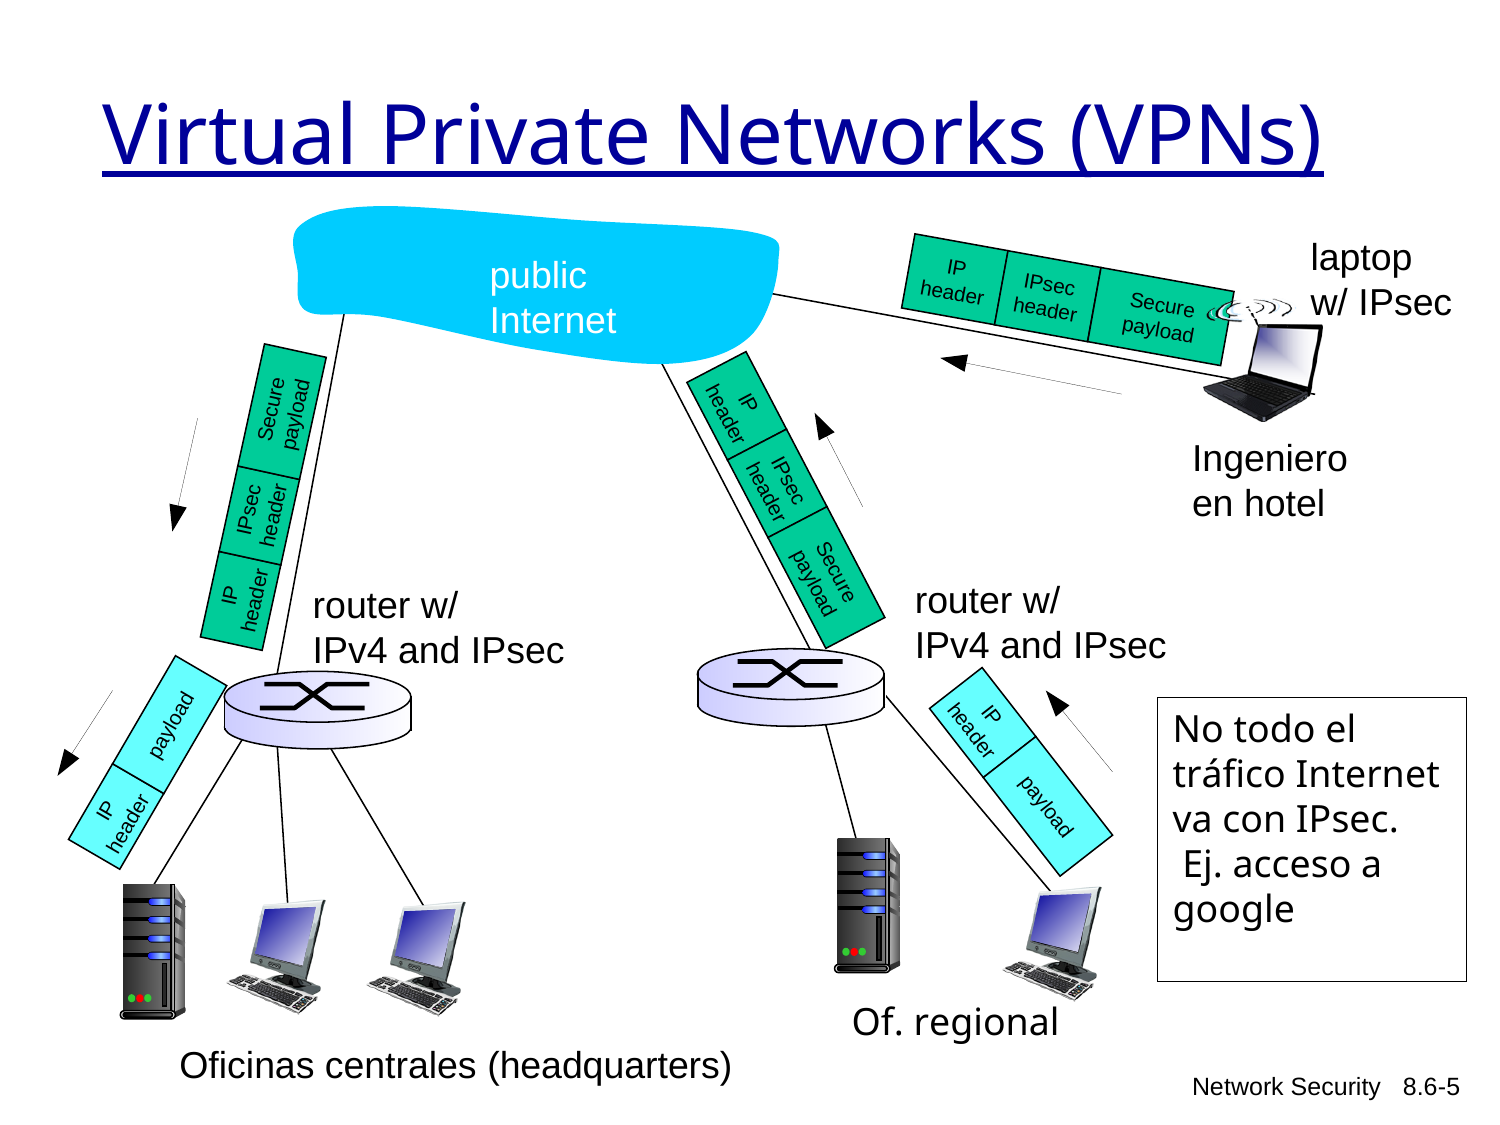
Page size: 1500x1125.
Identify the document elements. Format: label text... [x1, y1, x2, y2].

text_box Secure payload [1087, 267, 1235, 363]
text_box IP header [901, 233, 1007, 325]
text_box [1030, 893, 1092, 953]
text_box IPsec header [219, 467, 300, 565]
text_box IP header [68, 764, 164, 870]
text_box Of. regional [836, 989, 1075, 1051]
picture [342, 896, 468, 1025]
text_box [697, 648, 884, 727]
text_box IPsec header [727, 429, 827, 537]
text_box public Internet [474, 243, 632, 350]
text_box payload [112, 655, 227, 794]
text_box IP header [929, 674, 1036, 778]
text_box [834, 838, 901, 973]
picture [1203, 296, 1323, 422]
text_box router w/ IPv4 and IPsec [297, 573, 580, 680]
text_box No todo el tráfico Internet va con IPsec. Ej. acceso a google [1157, 697, 1467, 982]
title Virtual Private Networks (VPNs) [87, 37, 1452, 225]
text_box IPsec header [994, 250, 1100, 342]
text_box Ingeniero en hotel [1177, 426, 1363, 533]
text_box Secure payload [237, 343, 327, 480]
text_box Oficinas centrales (headquarters) [164, 1032, 748, 1094]
text_box Secure payload [767, 506, 885, 649]
text_box payload [983, 736, 1113, 877]
picture [202, 894, 328, 1023]
text_box laptop w/ IPsec [1295, 225, 1468, 331]
text_box [255, 906, 317, 966]
text_box [120, 884, 186, 1019]
text_box IP header [200, 551, 281, 651]
text_box Network Security [762, 1062, 1397, 1114]
text_box [394, 909, 456, 968]
picture [978, 881, 1104, 1010]
text_box [224, 671, 411, 749]
text_box [293, 225, 780, 365]
text_box IP header [686, 351, 787, 460]
text_box router w/ IPv4 and IPsec [899, 568, 1182, 674]
